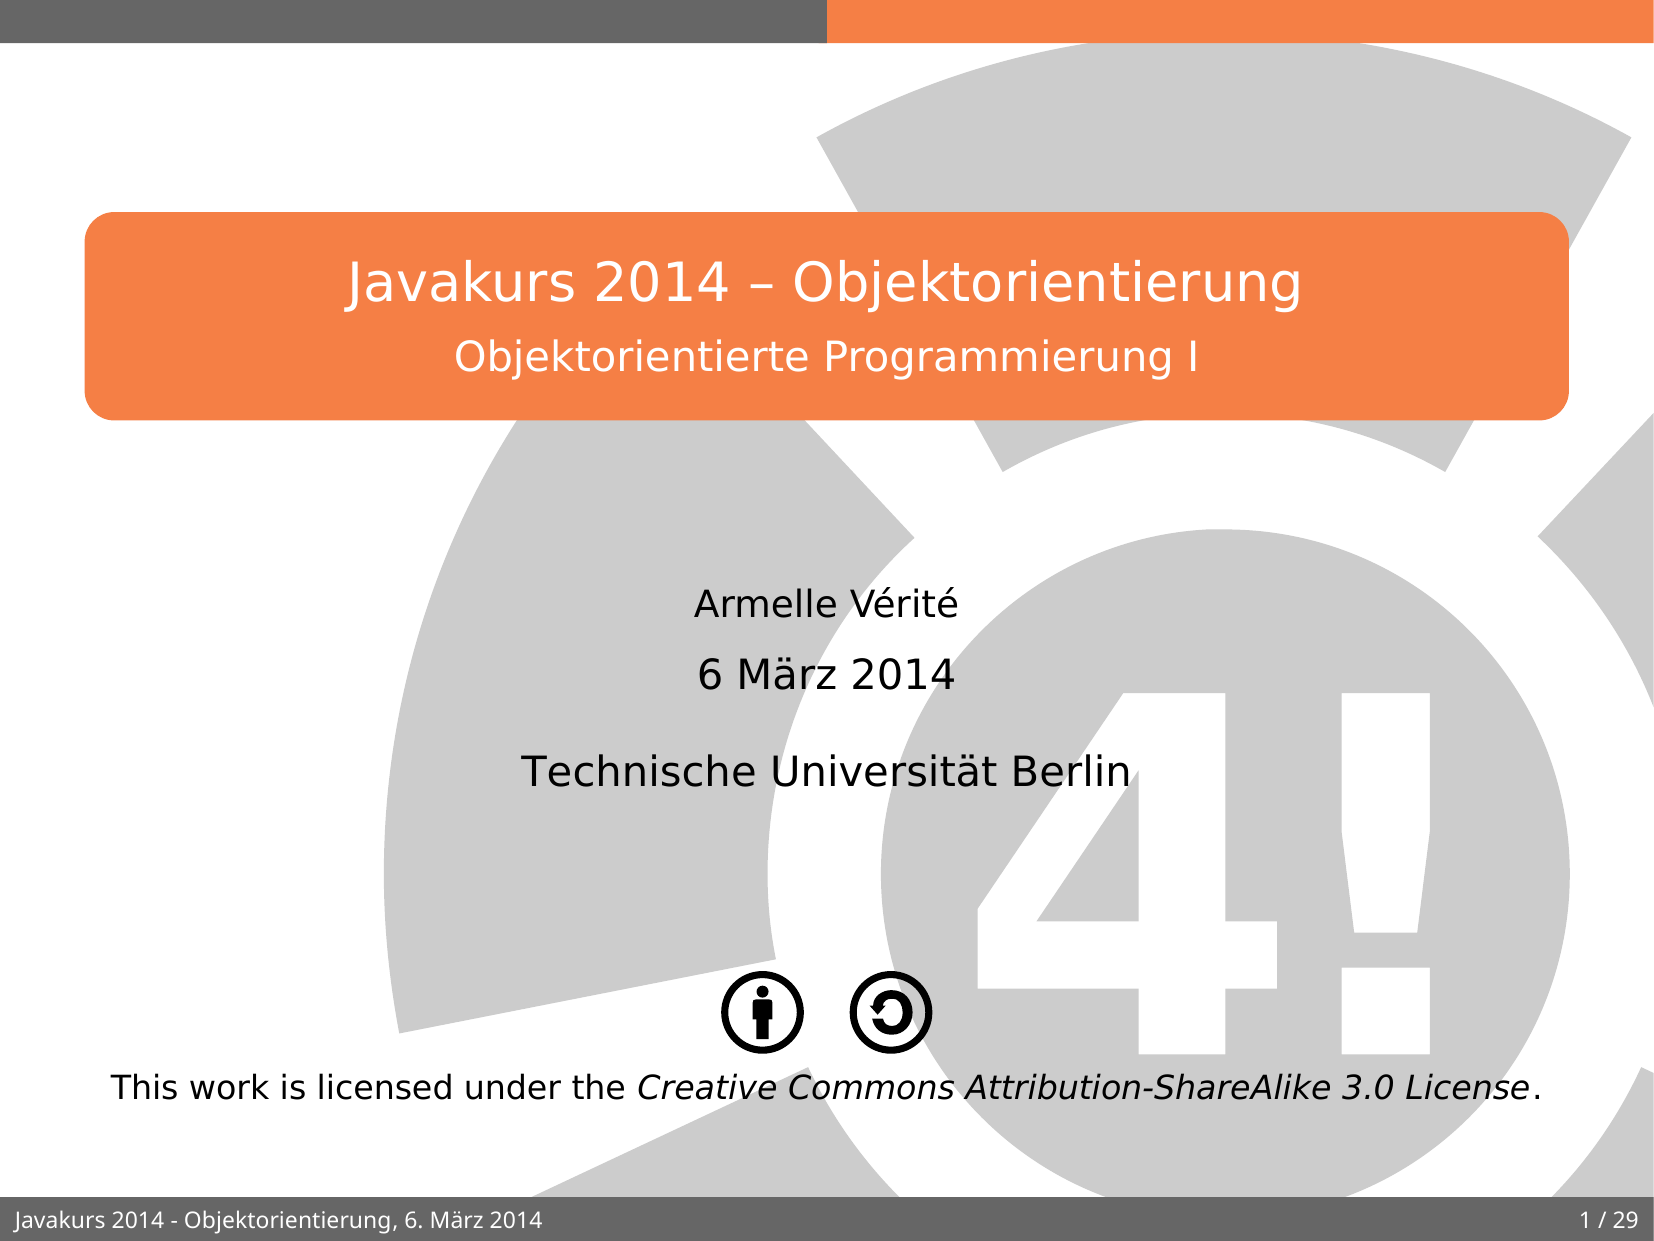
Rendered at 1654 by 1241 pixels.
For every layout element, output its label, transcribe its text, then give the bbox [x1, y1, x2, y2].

subtitle [82, 56, 1571, 944]
text_box [721, 971, 804, 1054]
text_box This work is licensed under the Creative Commons Attribution-ShareAlike 3.0 License. [96, 1061, 1558, 1115]
text_box Armelle Vérité 6 März 2014 Technische Universität Berlin [506, 575, 1140, 806]
text_box [849, 971, 933, 1054]
